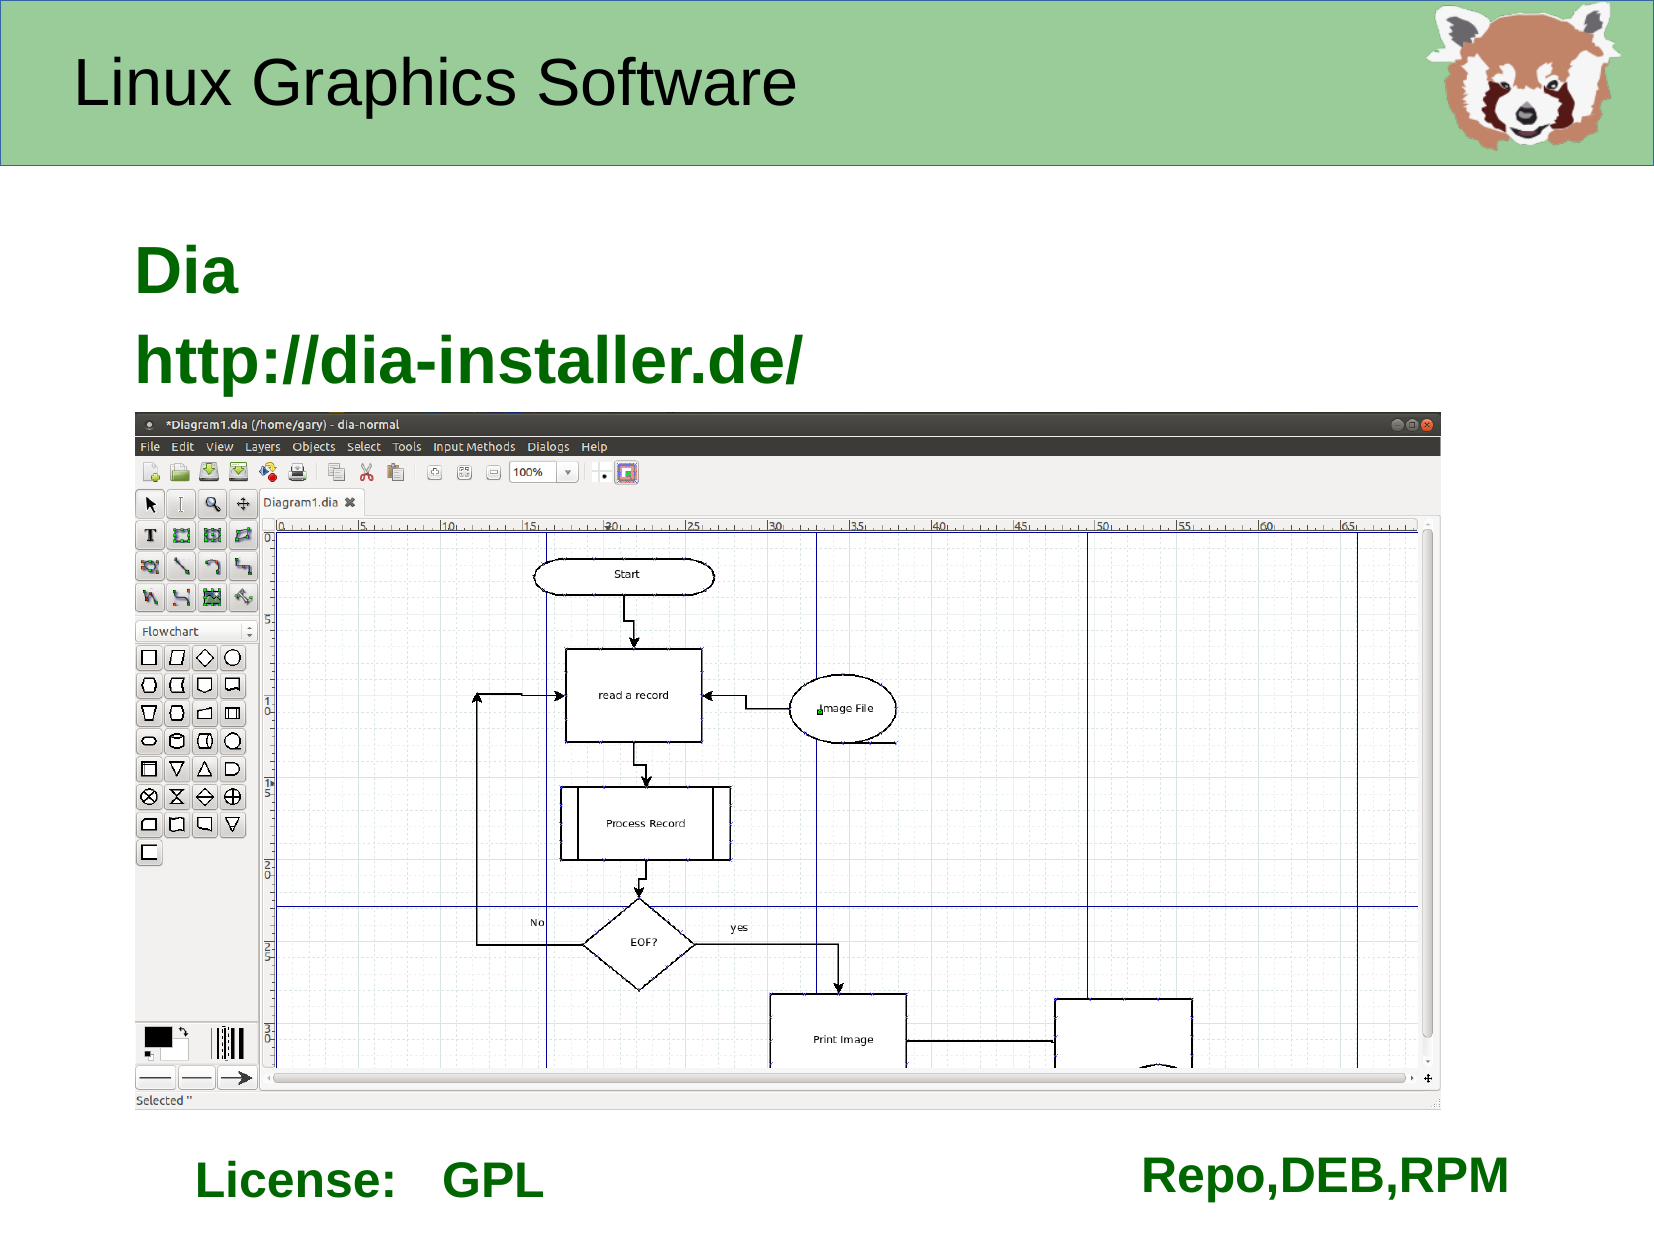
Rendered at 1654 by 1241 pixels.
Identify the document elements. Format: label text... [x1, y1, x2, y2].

text_box http://dia-installer.de/ [120, 315, 1530, 406]
text_box [0, 0, 1654, 166]
text_box GPL [427, 1144, 560, 1216]
text_box Dia [120, 225, 313, 315]
title Linux Graphics Software [0, 15, 856, 151]
text_box Repo,DEB,RPM [1126, 1140, 1576, 1231]
text_box License: [180, 1144, 413, 1216]
picture [1426, 2, 1621, 151]
picture [135, 412, 1441, 1111]
